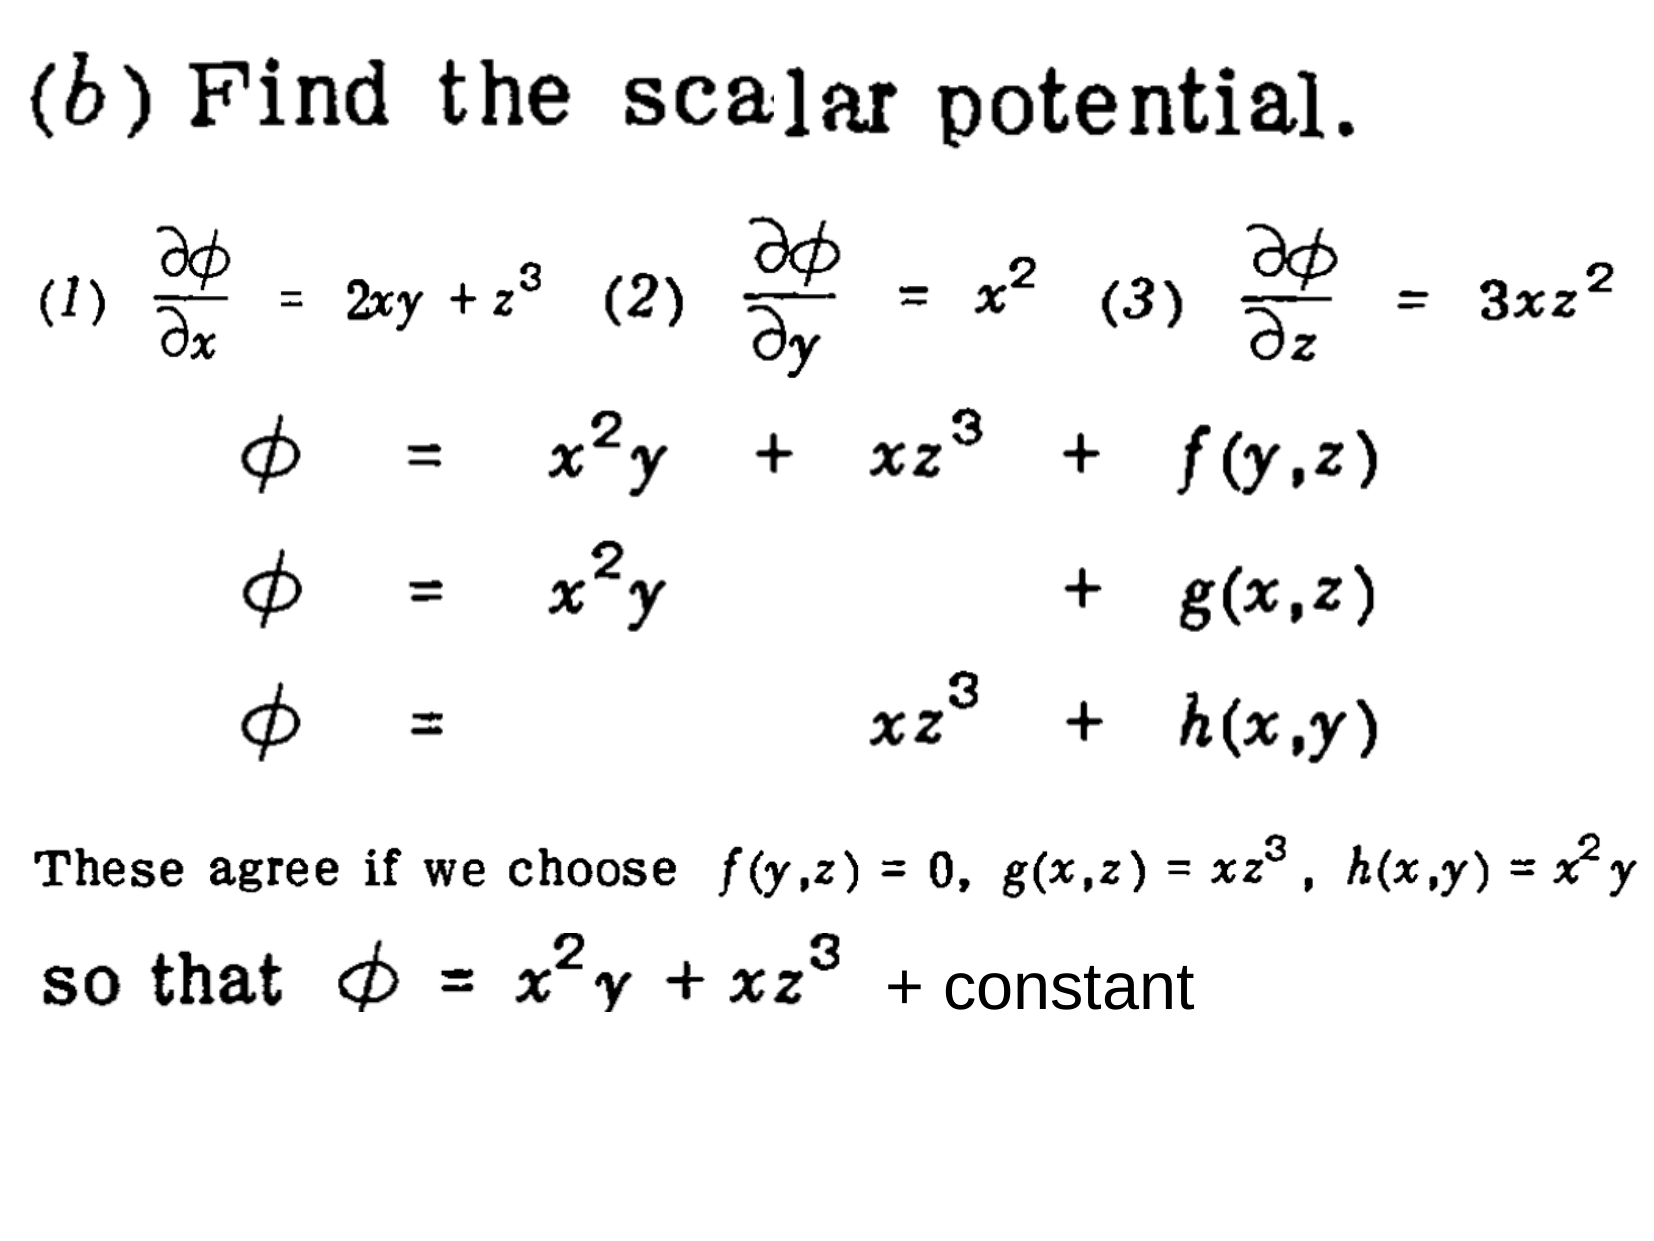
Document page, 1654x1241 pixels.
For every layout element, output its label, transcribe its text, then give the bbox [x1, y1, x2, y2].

picture [0, 819, 1654, 910]
picture [0, 188, 1408, 798]
picture [23, 28, 1359, 154]
picture [1086, 212, 1627, 378]
picture [38, 933, 863, 1012]
text_box + constant [885, 933, 1241, 1040]
